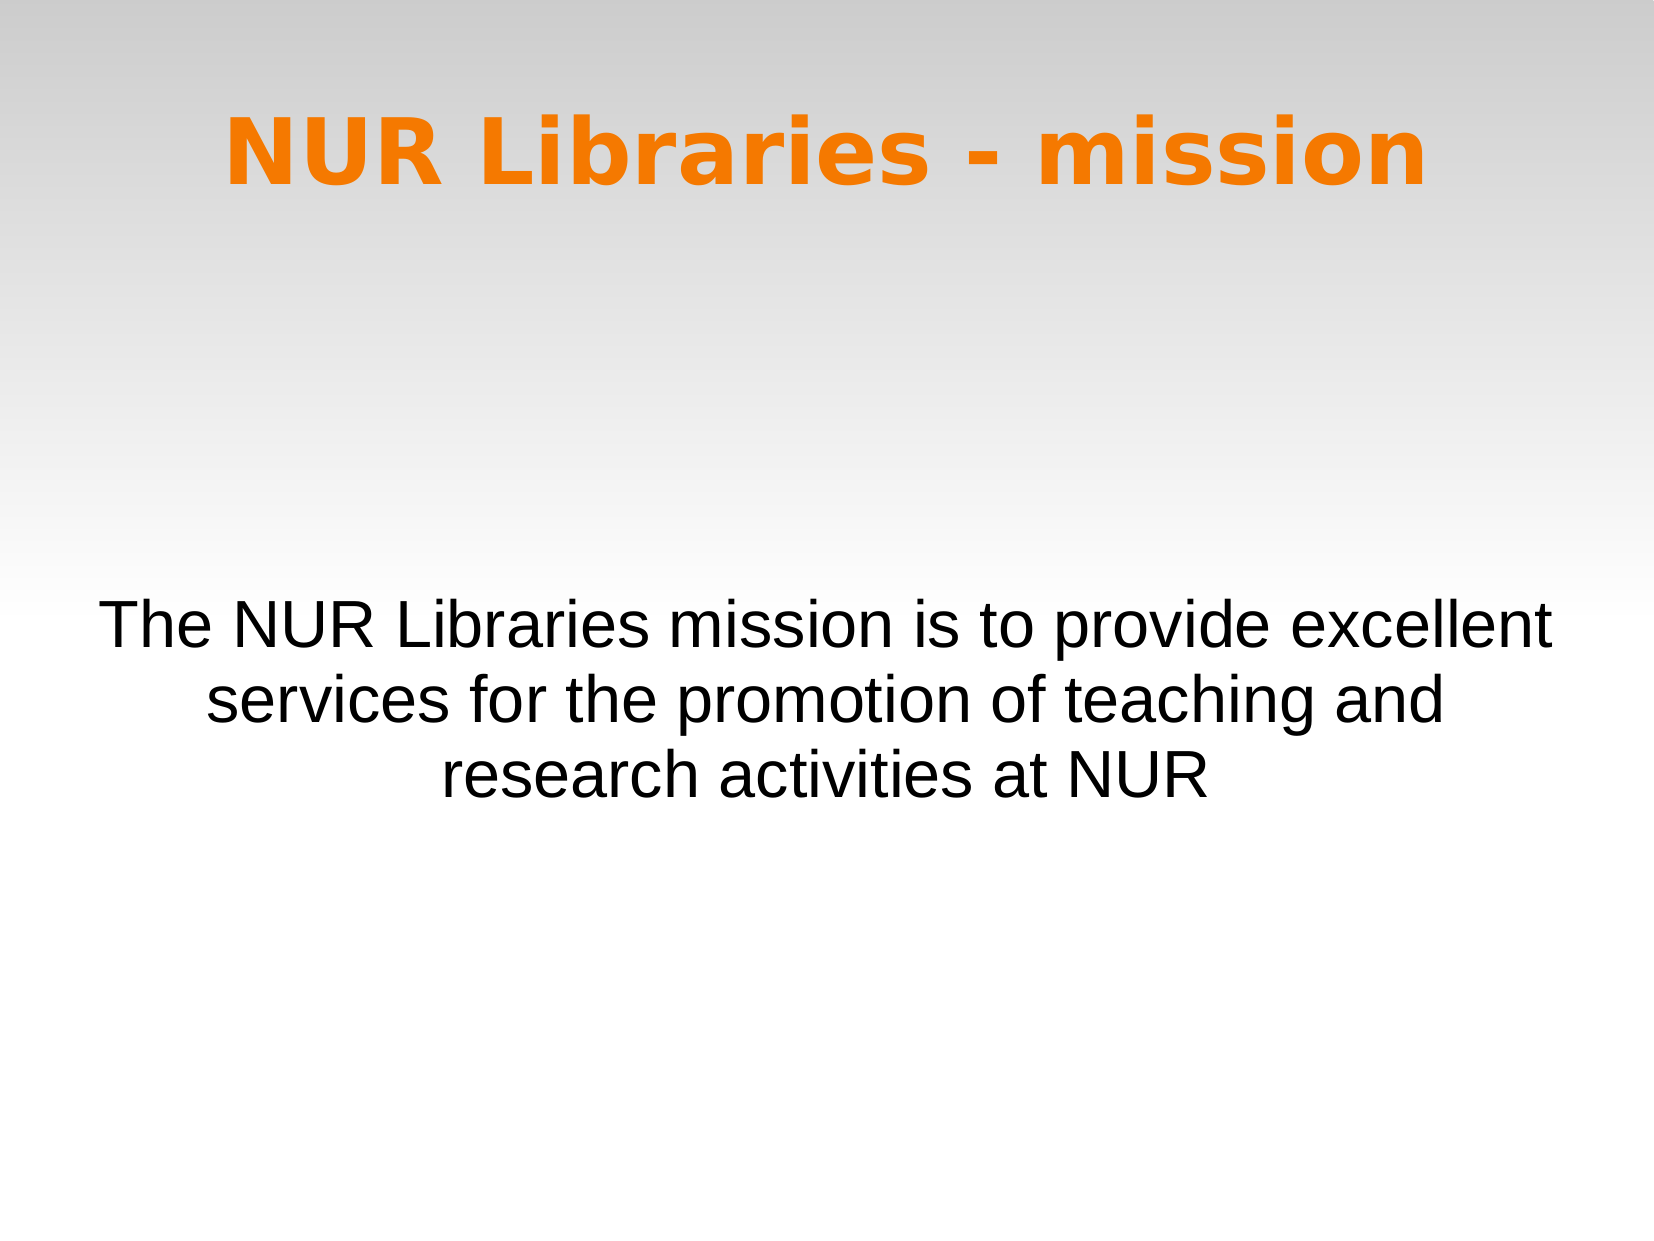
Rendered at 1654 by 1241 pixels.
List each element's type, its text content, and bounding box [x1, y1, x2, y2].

title NUR Libraries - mission [82, 49, 1571, 257]
subtitle The NUR Libraries mission is to provide excellent services for the promotion of teaching and research activities at NUR [82, 290, 1571, 1109]
